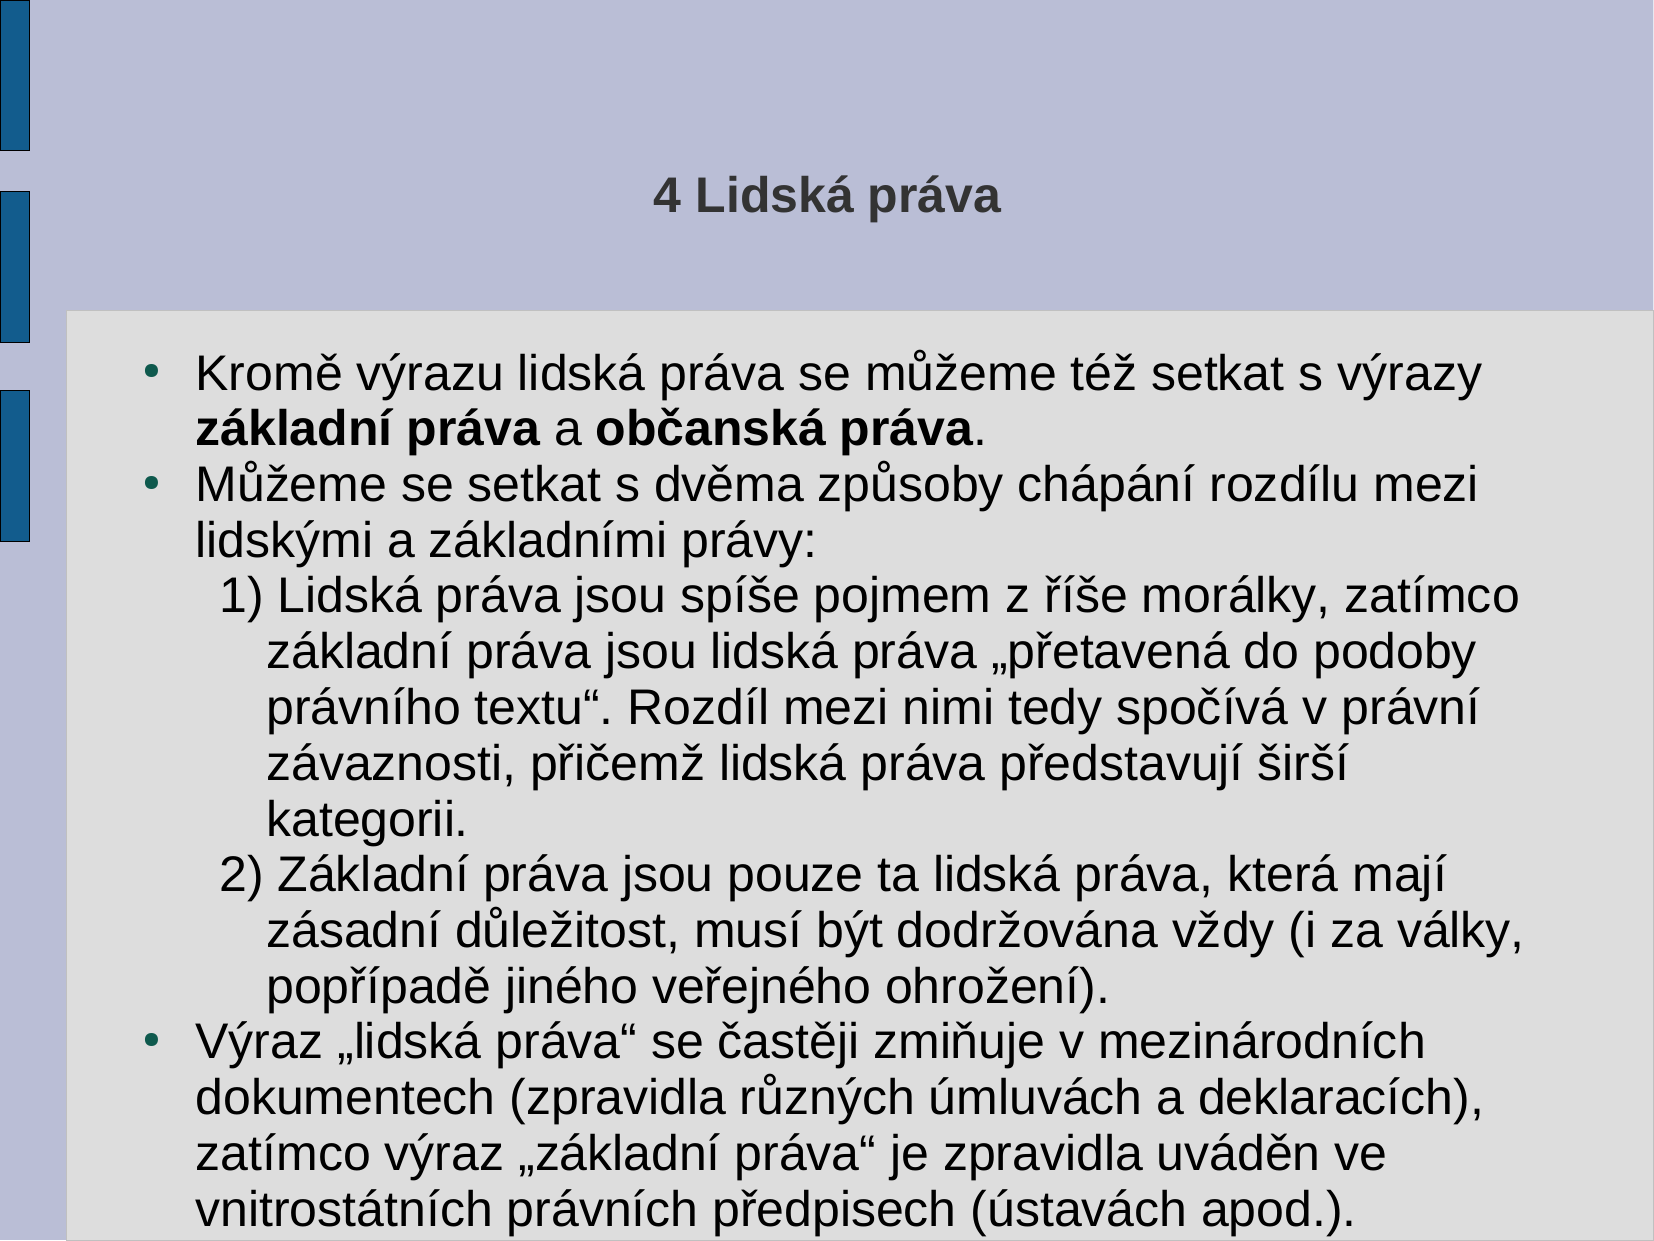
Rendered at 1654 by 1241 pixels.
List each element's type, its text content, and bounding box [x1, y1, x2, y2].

title 4 Lidská práva [121, 91, 1534, 299]
list Kromě výrazu lidská práva se můžeme též setkat s výrazy základní práva a občanská práva. Můžeme se setkat s dvěma způsoby chápání rozdílu mezi lidskými a základními právy: 1) Lidská práva jsou spíše pojmem z říše morálky, zatímco základní práva jsou lidská práva „přetavená do podoby právního textu“. Rozdíl mezi nimi tedy spočívá v právní závaznosti, přičemž lidská práva představují širší kategorii. 2) Základní práva jsou pouze ta lidská práva, která mají zásadní důležitost, musí být dodržována vždy (i za války, popřípadě jiného veřejného ohrožení). Výraz „lidská práva“ se častěji zmiňuje v mezinárodních dokumentech (zpravidla různých úmluvách a deklaracích), zatímco výraz „základní práva“ je zpravidla uváděn ve vnitrostátních právních předpisech (ústavách apod.). [124, 344, 1537, 1239]
